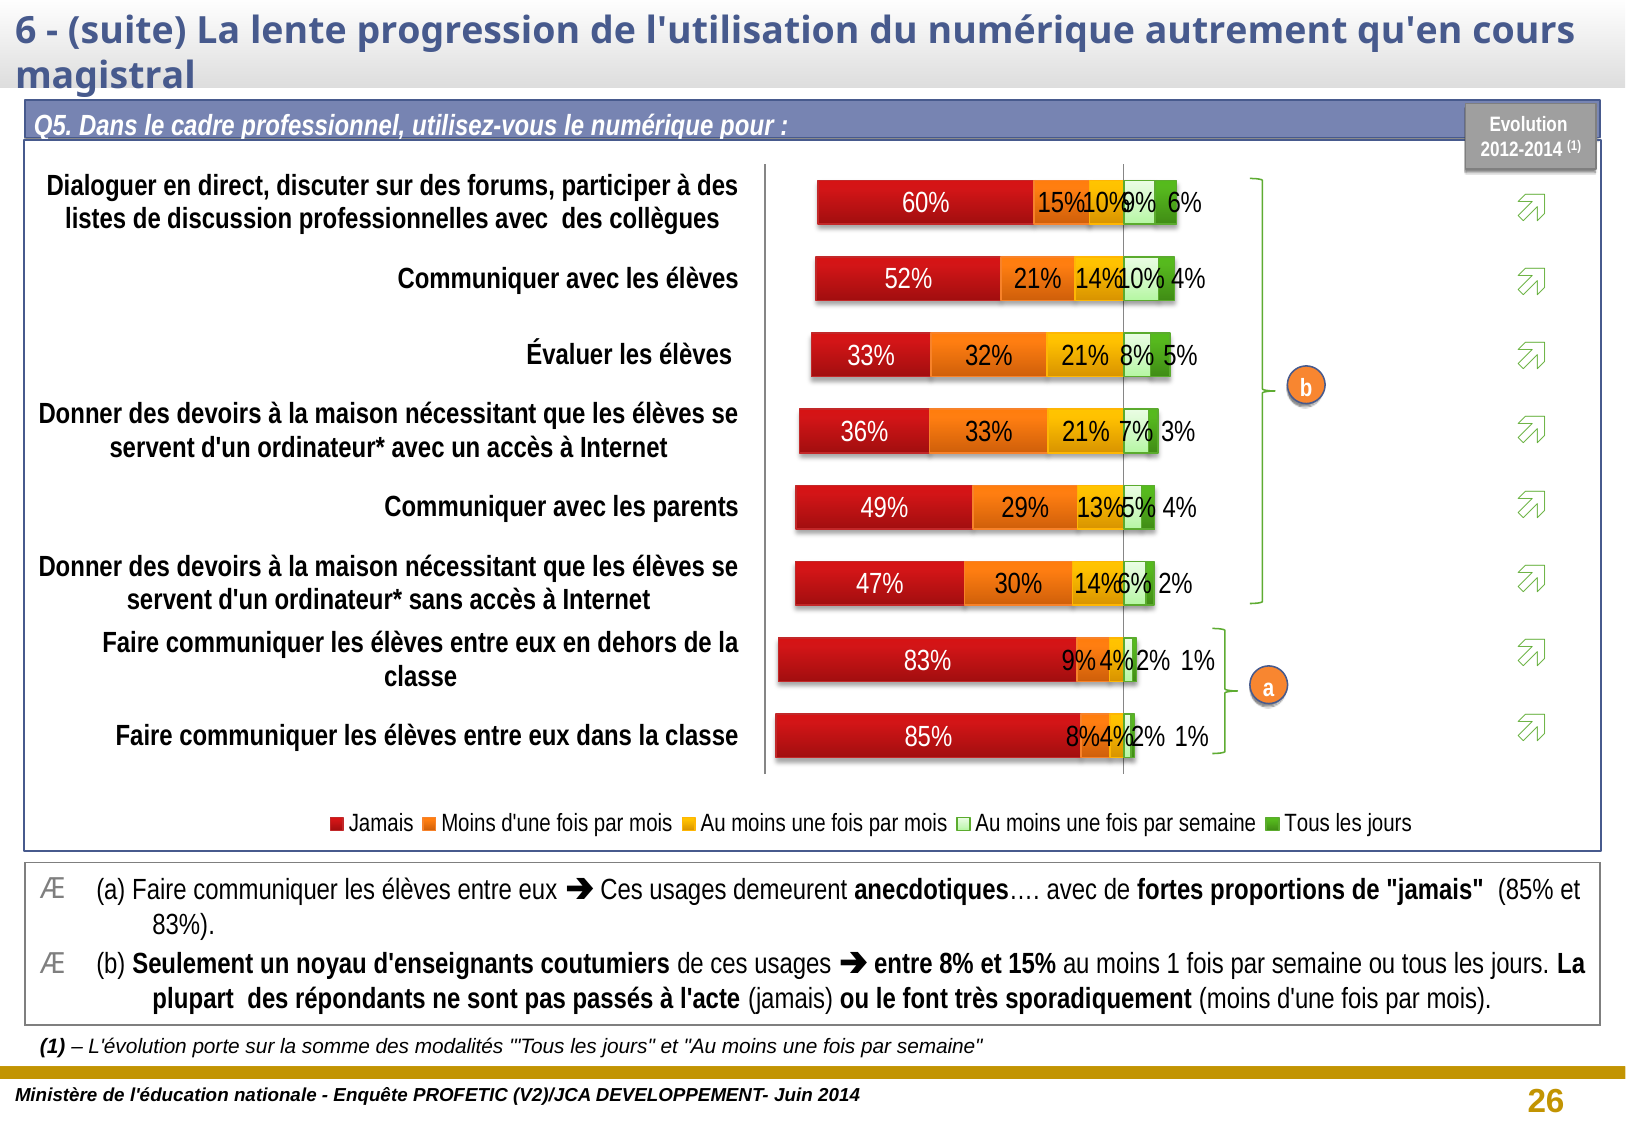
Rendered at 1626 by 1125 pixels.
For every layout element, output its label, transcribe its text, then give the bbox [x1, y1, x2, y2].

text_box b [1287, 365, 1326, 404]
text_box Q5. Dans le cadre professionnel, utilisez-vous le numérique pour : [25, 100, 1600, 137]
text_box  [1515, 406, 1553, 451]
text_box Ministère de l'éducation nationale - Enquête PROFETIC (V2)/JCA DEVELOPPEMENT- Juin 2014 [0, 1074, 1501, 1125]
picture [24, 141, 1600, 850]
text_box  [1515, 332, 1553, 377]
text_box  [1515, 629, 1553, 674]
text_box (1) – L'évolution porte sur la somme des modalités '"Tous les jours" et "Au moins une fois par semaine" [24, 1025, 1002, 1066]
title 6 - (suite) La lente progression de l'utilisation du numérique autrement qu'en cours magistral [0, 0, 1625, 88]
text_box  [1515, 183, 1553, 229]
text_box a [1249, 665, 1288, 704]
text_box  [1515, 703, 1553, 749]
text_box  [1515, 258, 1553, 303]
text_box 26 [1512, 1071, 1625, 1125]
list (a) Faire communiquer les élèves entre eux  Ces usages demeurent anecdotiques…. avec de fortes proportions de "jamais" (85% et 83%). (b) Seulement un noyau d'enseignants coutumiers de ces usages  entre 8% et 15% au moins 1 fois par semaine ou tous les jours. La plupart des répondants ne sont pas passés à l'acte (jamais) ou le font très sporadiquement (moins d'une fois par mois). [24, 862, 1600, 1026]
text_box  [1515, 481, 1553, 526]
text_box Evolution 2012-2014 (1) [1465, 103, 1597, 170]
text_box  [1515, 555, 1553, 600]
